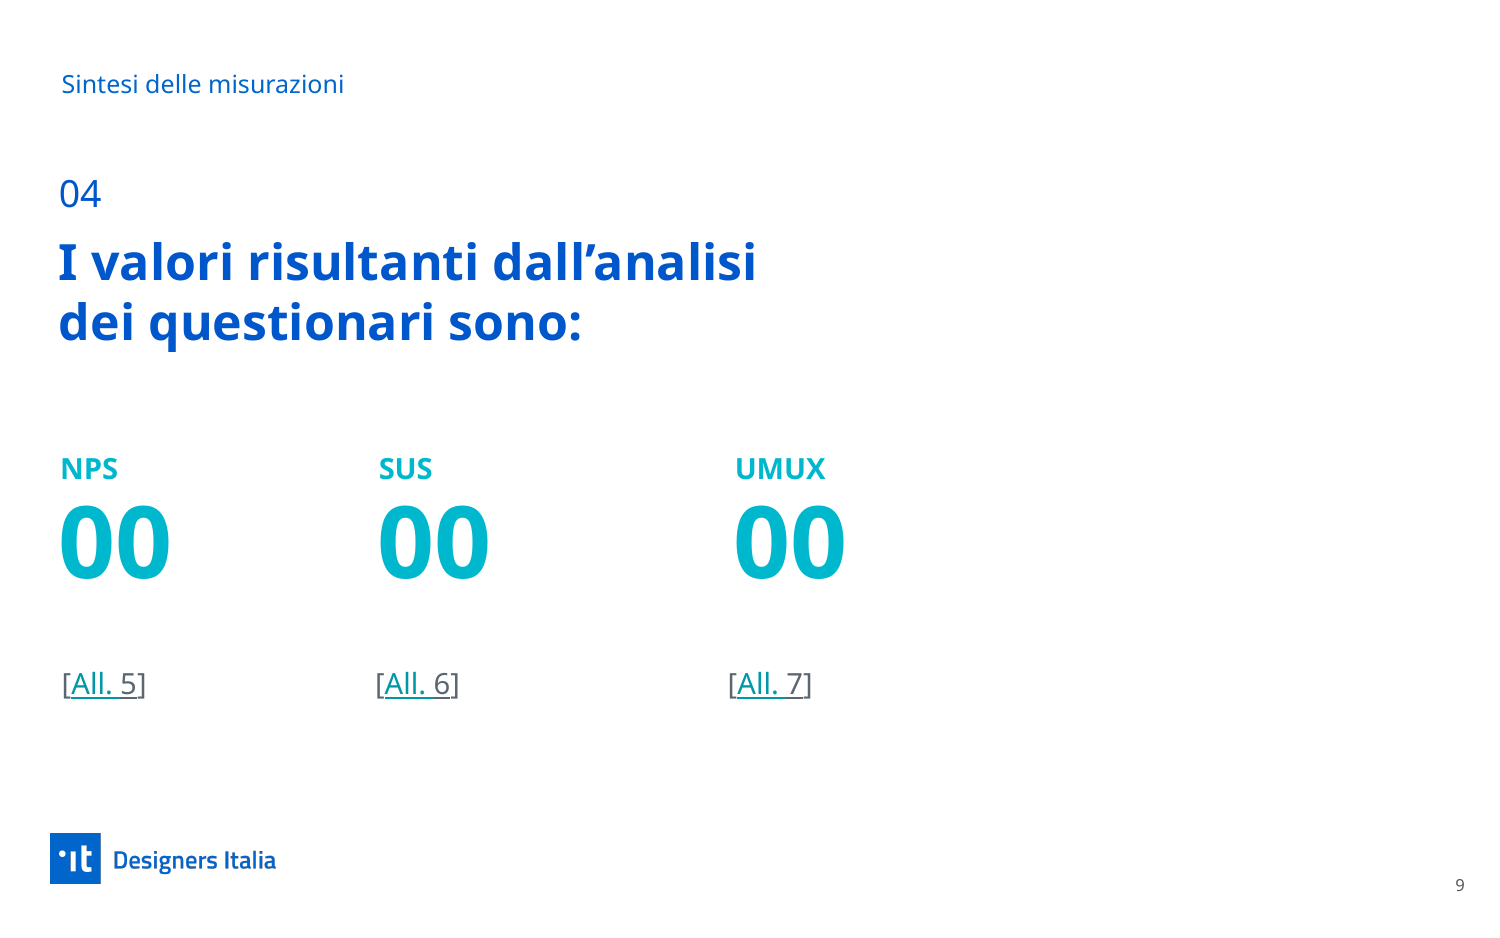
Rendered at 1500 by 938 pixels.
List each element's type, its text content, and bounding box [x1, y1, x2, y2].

text_box [All. 7] [712, 659, 850, 711]
text_box 00 [43, 463, 205, 608]
text_box 04 [63, 183, 74, 205]
text_box 00 [362, 463, 524, 608]
picture [50, 833, 289, 884]
text_box Sintesi delle misurazioni [46, 58, 684, 110]
slide_number <number> [1389, 849, 1480, 922]
text_box I valori risultanti dall’analisi dei questionari sono: [43, 215, 813, 360]
text_box 04 [43, 155, 405, 207]
text_box [All. 5] [46, 659, 184, 711]
text_box [All. 6] [360, 659, 497, 711]
text_box NPS [45, 430, 231, 489]
text_box SUS [363, 430, 549, 489]
text_box 00 [718, 463, 880, 608]
text_box UMUX [719, 430, 905, 489]
text_box 04 [84, 184, 94, 198]
